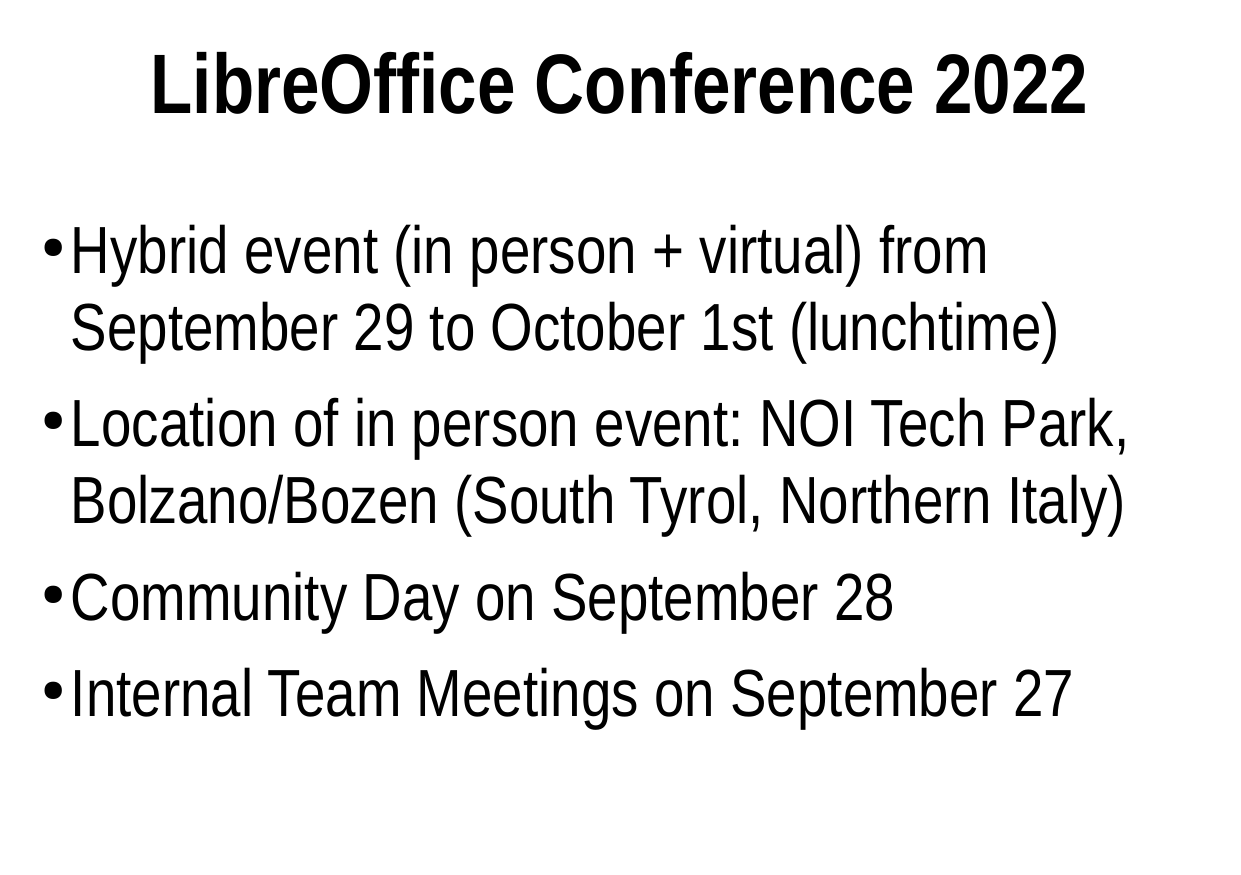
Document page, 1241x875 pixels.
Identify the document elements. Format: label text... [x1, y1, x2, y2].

list Hybrid event (in person + virtual) from September 29 to October 1st (lunchtime) Location of in person event: NOI Tech Park, Bolzano/Bozen (South Tyrol, Northern Italy) Community Day on September 28 Internal Team Meetings on September 27 [11, 210, 1229, 863]
title LibreOffice Conference 2022 [11, 12, 1229, 155]
